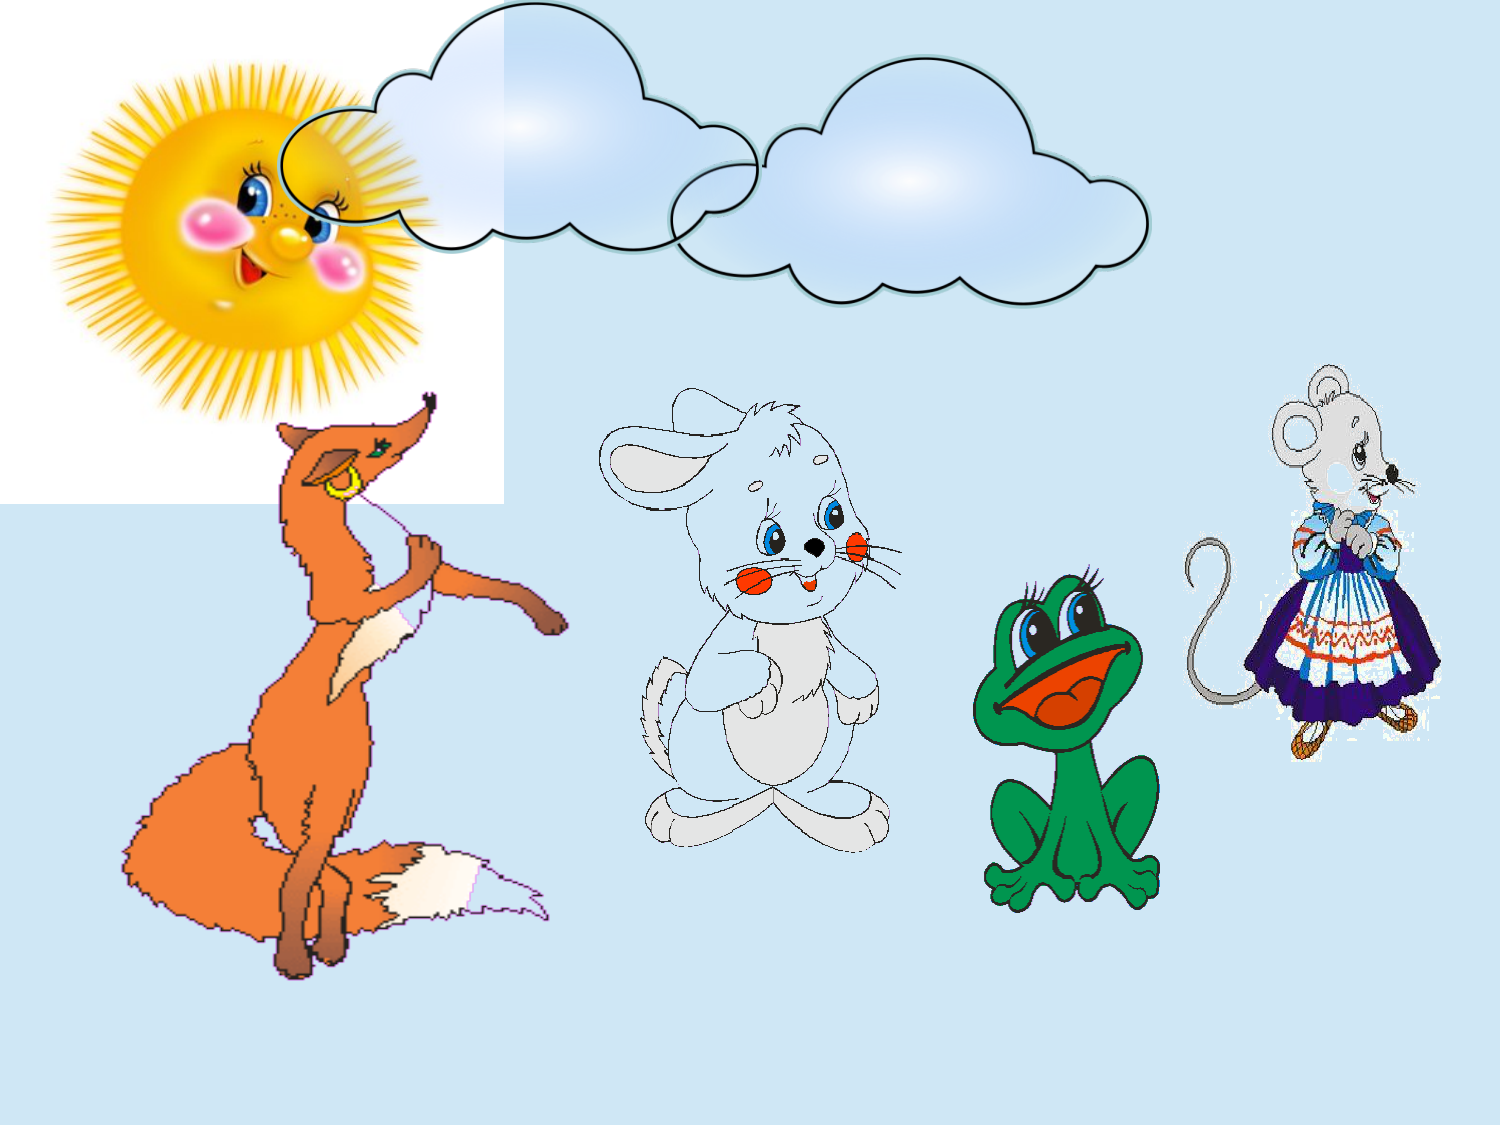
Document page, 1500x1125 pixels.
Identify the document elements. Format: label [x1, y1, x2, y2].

picture [972, 562, 1161, 914]
picture [597, 386, 903, 856]
picture [0, 0, 1152, 985]
picture [1183, 363, 1442, 762]
